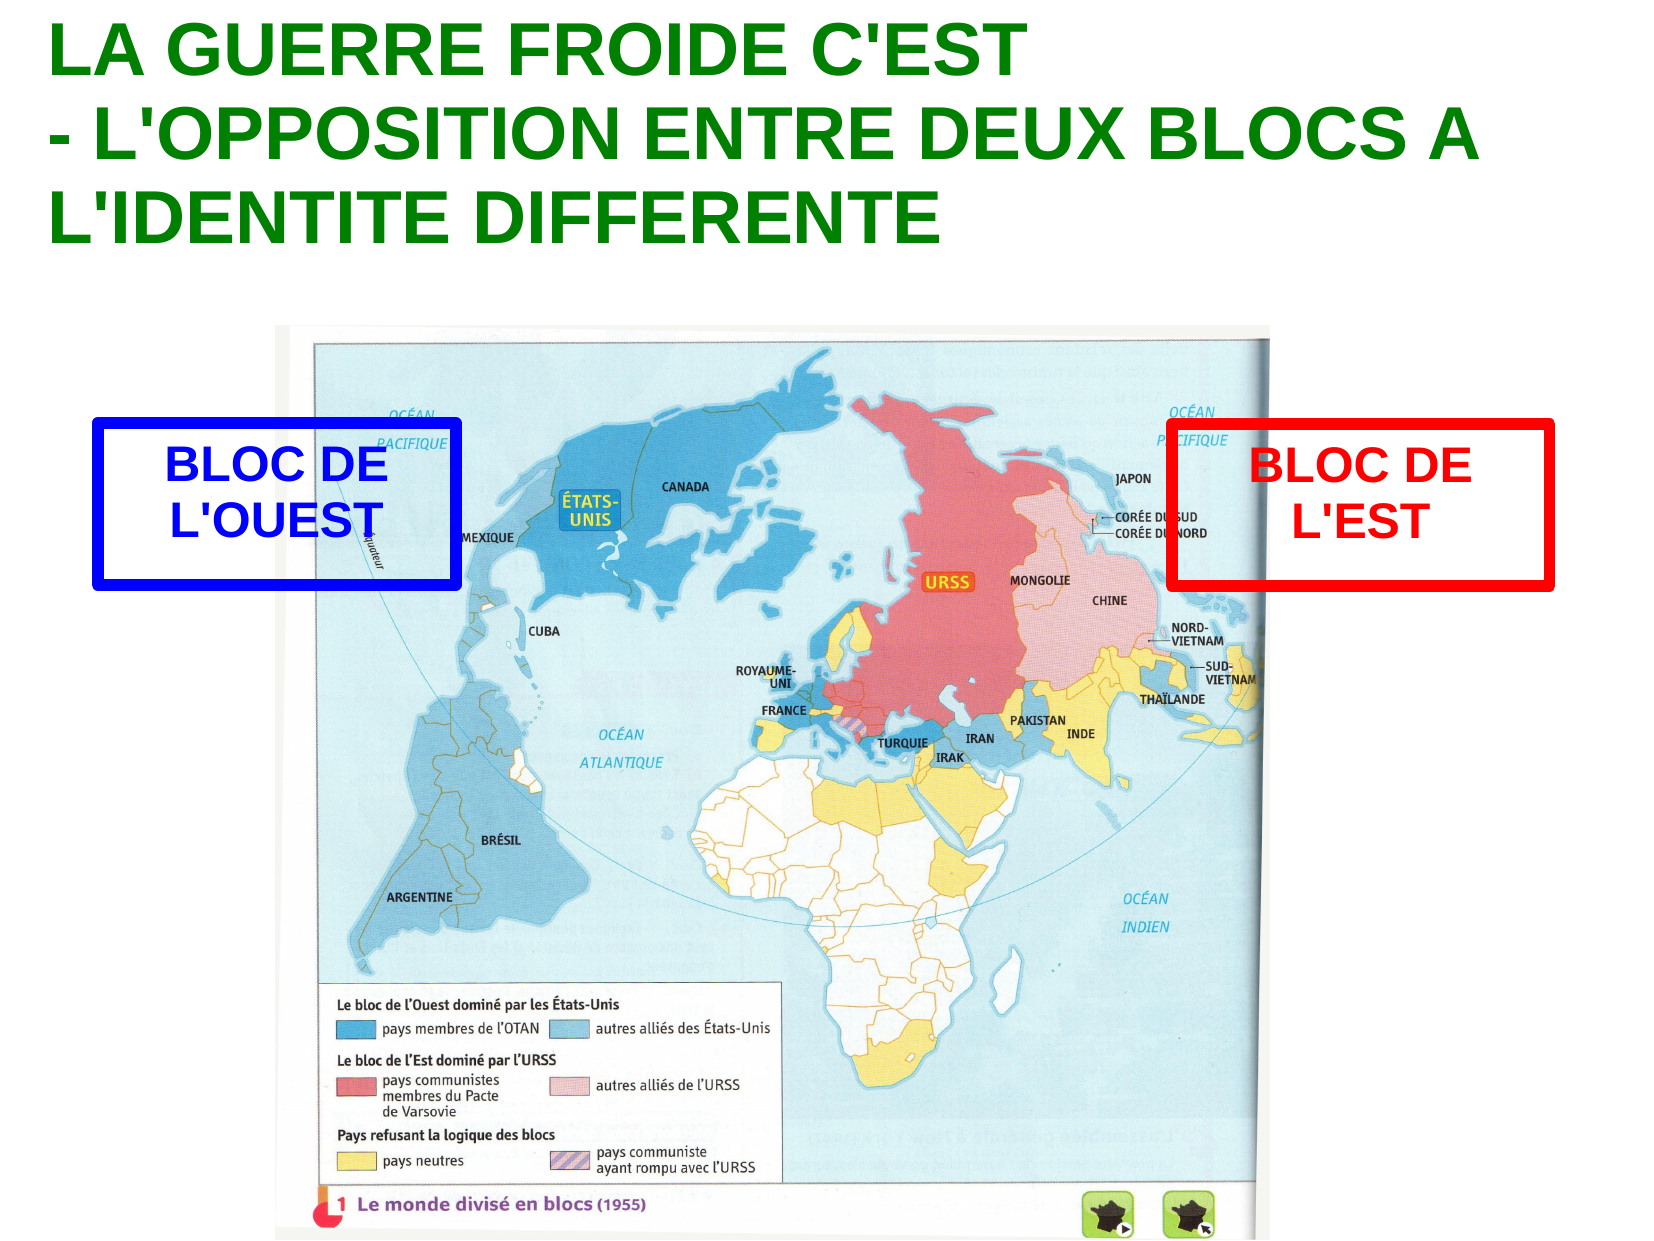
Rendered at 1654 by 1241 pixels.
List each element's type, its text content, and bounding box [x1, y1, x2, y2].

picture [275, 523, 1270, 1241]
text_box BLOC DE L'OUEST [97, 523, 456, 585]
text_box LA GUERRE FROIDE C'EST - L'OPPOSITION ENTRE DEUX BLOCS A L'IDENTITE DIFFERENTE [32, 0, 1628, 523]
text_box BLOC DE L'EST [1171, 523, 1550, 586]
